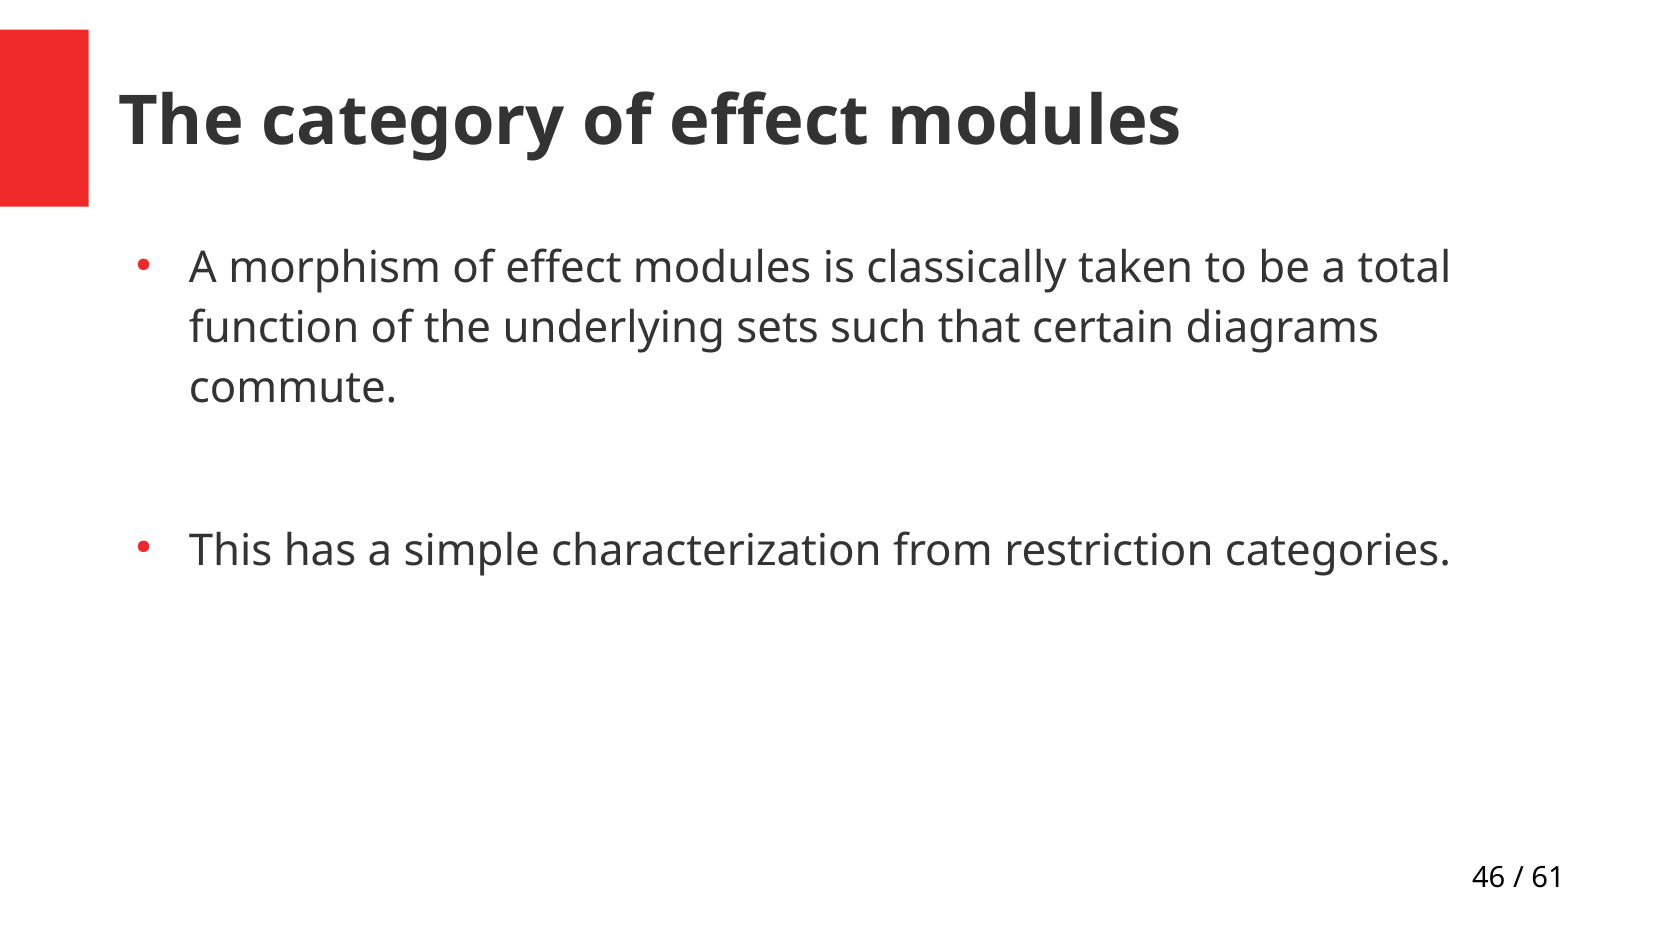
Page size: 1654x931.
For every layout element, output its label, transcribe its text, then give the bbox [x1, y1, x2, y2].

title The category of effect modules [118, 29, 1595, 207]
list A morphism of effect modules is classically taken to be a total function of the underlying sets such that certain diagrams commute. This has a simple characterization from restriction categories. [118, 236, 1595, 798]
